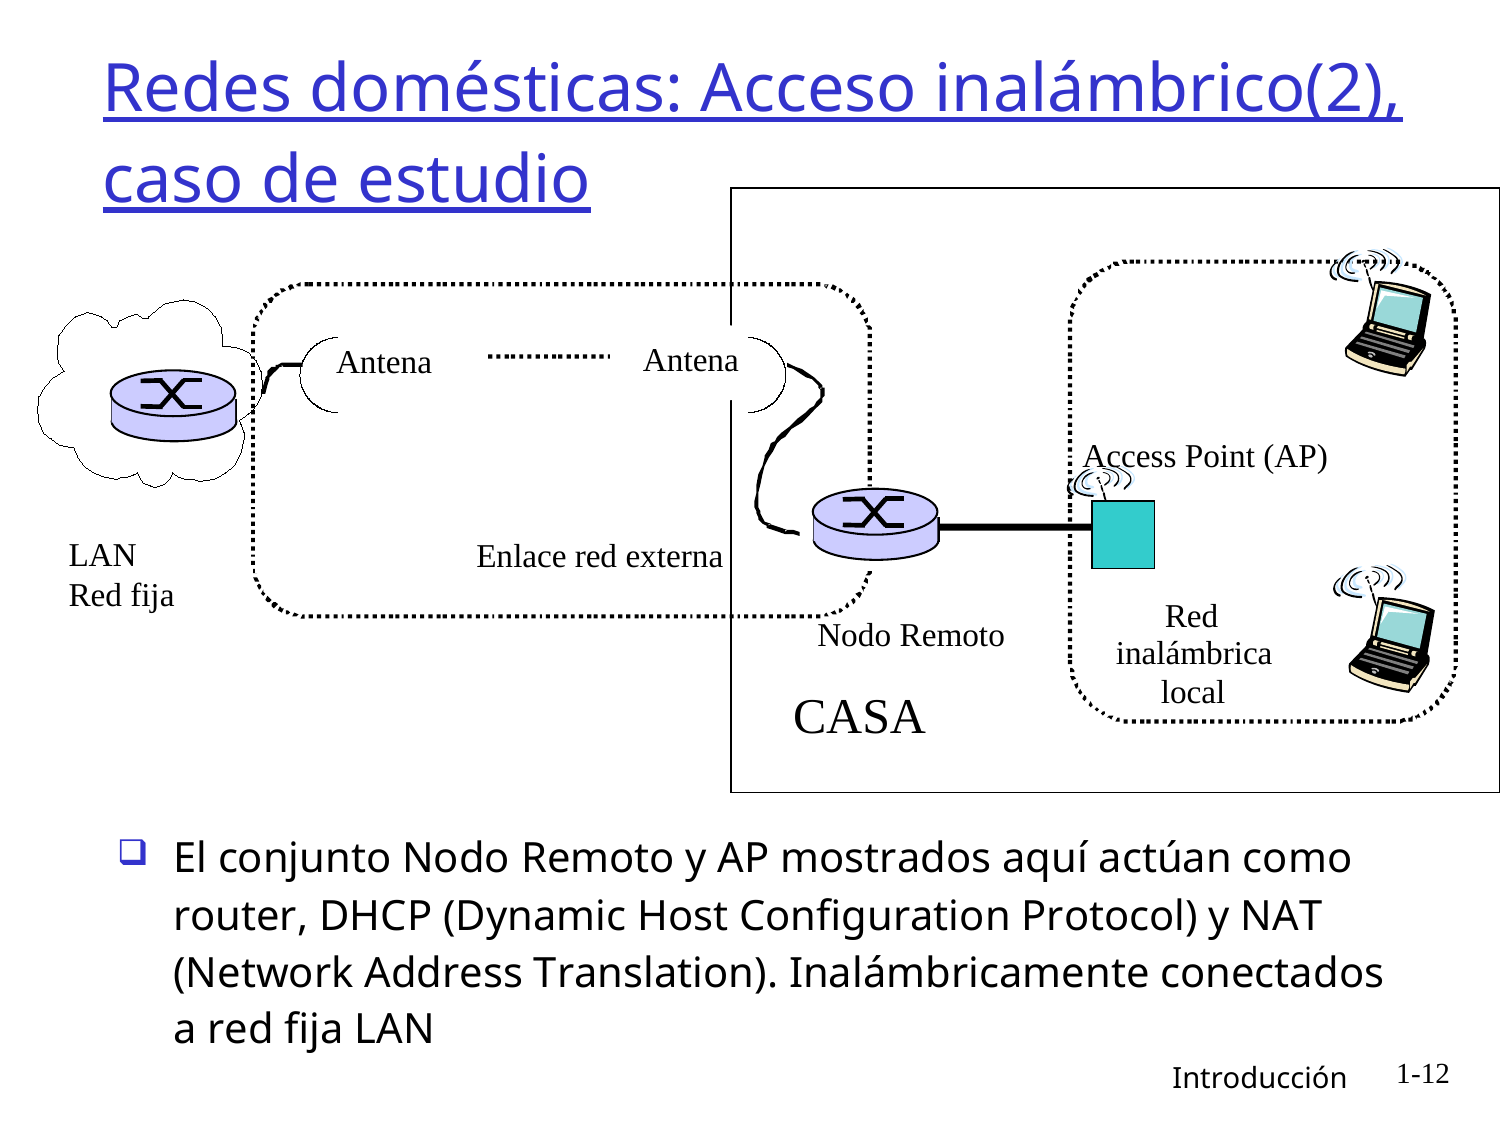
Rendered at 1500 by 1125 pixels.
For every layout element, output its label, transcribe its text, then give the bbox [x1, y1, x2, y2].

text_box [1439, 692, 1446, 700]
text_box [279, 288, 287, 293]
text_box [271, 602, 278, 609]
text_box [1092, 272, 1100, 279]
text_box [265, 595, 272, 603]
text_box [1443, 686, 1450, 693]
text_box [855, 591, 862, 598]
text_box [1092, 501, 1155, 569]
text_box [1086, 276, 1093, 283]
text_box inalámbrica [1115, 630, 1273, 671]
text_box [1107, 263, 1112, 271]
text_box [267, 296, 274, 303]
text_box [601, 311, 825, 536]
text_box [1098, 267, 1105, 273]
text_box CASA [778, 676, 942, 752]
text_box Access Point (AP) [1082, 434, 1329, 475]
text_box [1428, 705, 1434, 712]
text_box Enlace red externa [476, 534, 724, 575]
text_box [801, 484, 1066, 569]
text_box [288, 284, 295, 291]
text_box LAN Red fija [68, 533, 176, 613]
text_box [1445, 292, 1452, 299]
text_box [1441, 286, 1448, 293]
picture [1332, 562, 1435, 693]
picture [1329, 246, 1432, 377]
text_box [1447, 680, 1454, 687]
text_box [830, 284, 837, 291]
text_box [1082, 694, 1087, 702]
list El conjunto Nodo Remoto y AP mostrados aquí actúan como router, DHCP (Dynamic Host Configuration Protocol) y NAT (Network Address Translation). Inalámbricamente conectados a red fija LAN [102, 820, 1428, 1036]
picture [1066, 464, 1155, 569]
text_box local [1160, 669, 1226, 710]
text_box [1400, 717, 1407, 724]
text_box [851, 597, 856, 605]
title Redes domésticas: Acceso inalámbrico(2), caso de estudio [87, 37, 1430, 225]
text_box [1430, 275, 1438, 281]
text_box [1449, 300, 1454, 308]
text_box [262, 313, 487, 417]
text_box [859, 309, 866, 316]
text_box [254, 315, 260, 322]
text_box [256, 583, 262, 590]
text_box [263, 302, 268, 310]
text_box [1414, 713, 1421, 720]
text_box [277, 606, 284, 613]
text_box [304, 282, 313, 287]
text_box [1435, 698, 1440, 706]
text_box Antena [642, 337, 740, 378]
text_box Nodo Remoto [817, 612, 1006, 653]
text_box [855, 302, 862, 310]
text_box Antena [335, 340, 433, 381]
text_box Red [1164, 593, 1219, 630]
text_box [110, 370, 237, 442]
text_box [1437, 280, 1444, 287]
text_box [1425, 270, 1431, 277]
text_box [1070, 302, 1077, 310]
